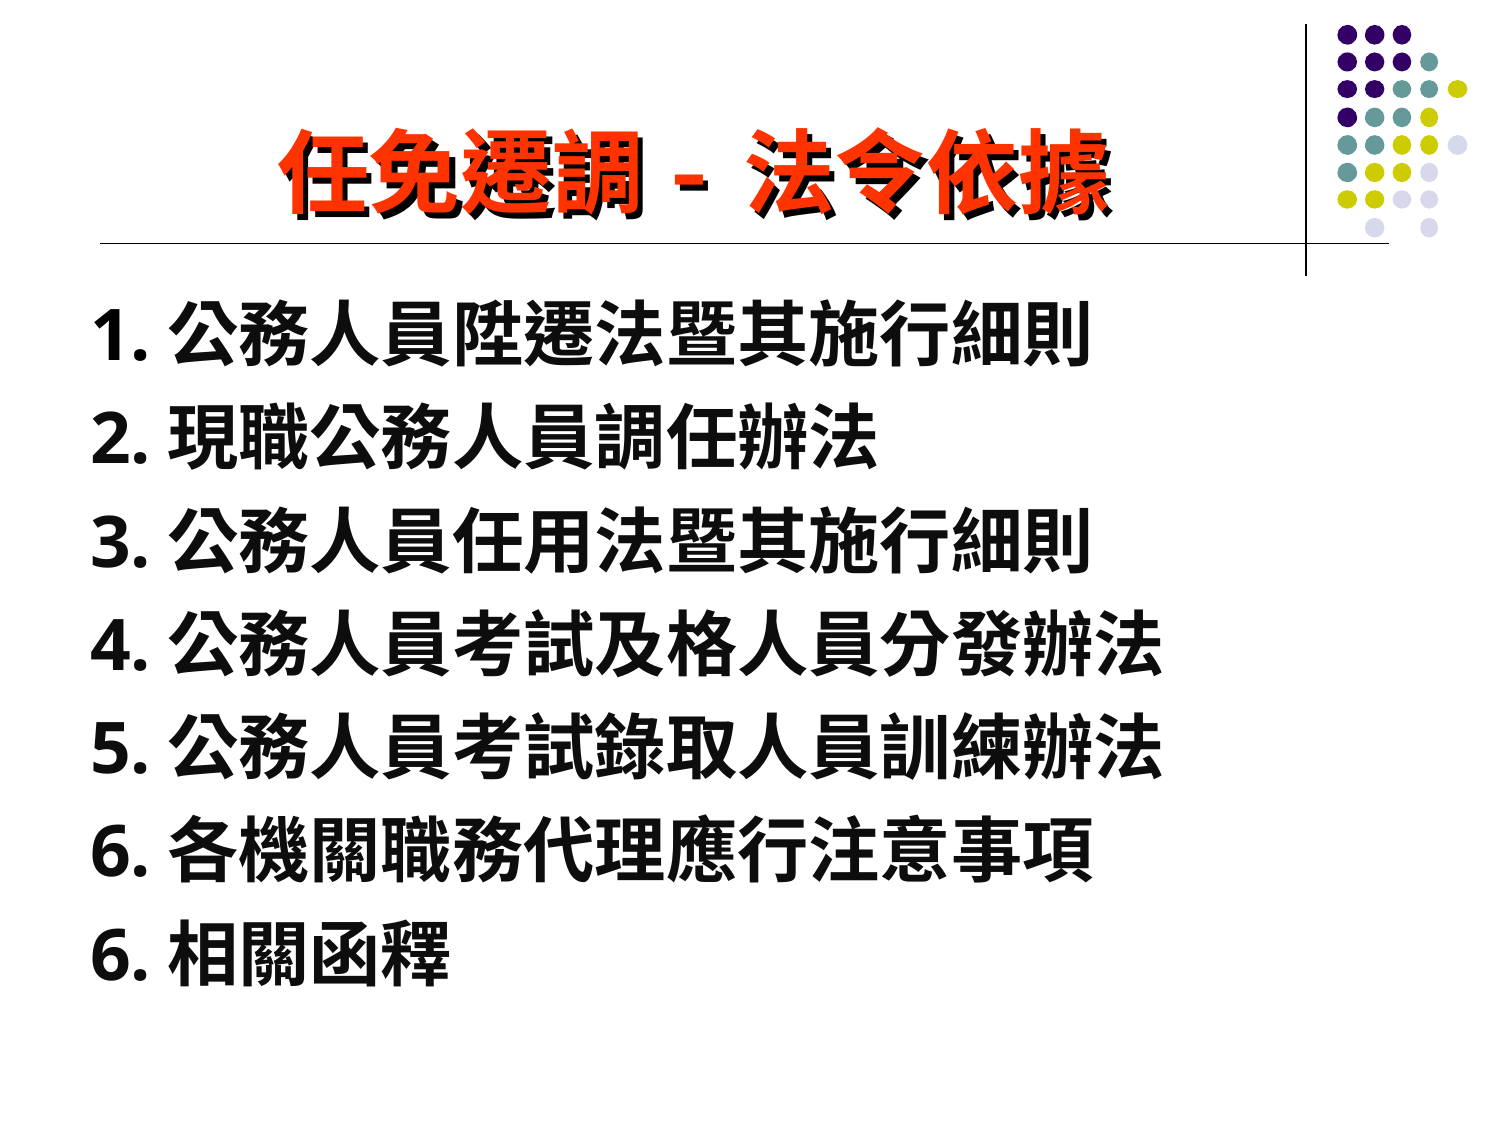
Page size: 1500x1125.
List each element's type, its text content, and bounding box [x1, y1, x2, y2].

title 任免遷調-法令依據 [74, 20, 1313, 233]
list 1.公務人員陞遷法暨其施行細則 2.現職公務人員調任辦法 3.公務人員任用法暨其施行細則 4.公務人員考試及格人員分發辦法 5.公務人員考試錄取人員訓練辦法 6.各機關職務代理應行注意事項 6.相關函釋 [75, 282, 1426, 1006]
